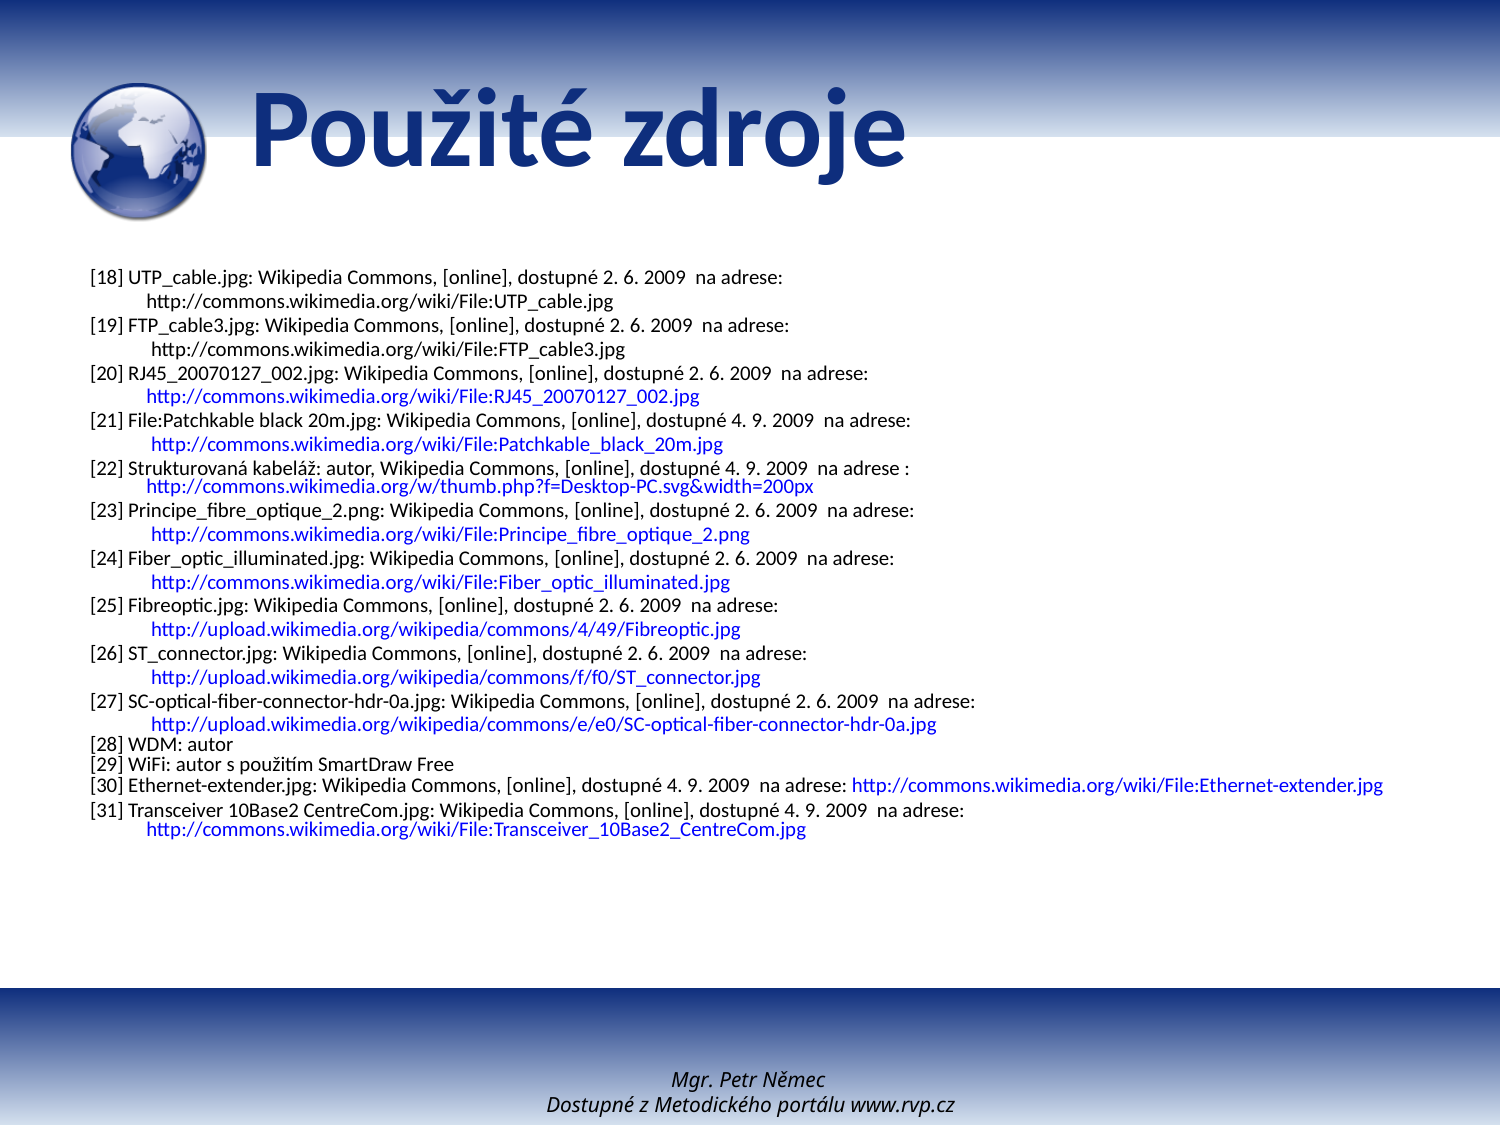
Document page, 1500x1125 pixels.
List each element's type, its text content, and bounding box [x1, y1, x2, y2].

list [18] UTP_cable.jpg: Wikipedia Commons, [online], dostupné 2. 6. 2009 na adrese: http://commons.wikimedia.org/wiki/File:UTP_cable.jpg [19] FTP_cable3.jpg: Wikipedia Commons, [online], dostupné 2. 6. 2009 na adrese: http://commons.wikimedia.org/wiki/File:FTP_cable3.jpg [20] RJ45_20070127_002.jpg: Wikipedia Commons, [online], dostupné 2. 6. 2009 na adrese: http://commons.wikimedia.org/wiki/File:RJ45_20070127_002.jpg [21] File:Patchkable black 20m.jpg: Wikipedia Commons, [online], dostupné 4. 9. 2009 na adrese: http://commons.wikimedia.org/wiki/File:Patchkable_black_20m.jpg [22] Strukturovaná kabeláž: autor, Wikipedia Commons, [online], dostupné 4. 9. 2009 na adrese : http://commons.wikimedia.org/w/thumb.php?f=Desktop-PC.svg&width=200px [23] Principe_fibre_optique_2.png: Wikipedia Commons, [online], dostupné 2. 6. 2009 na adrese: http://commons.wikimedia.org/wiki/File:Principe_fibre_optique_2.png [24] Fiber_optic_illuminated.jpg: Wikipedia Commons, [online], dostupné 2. 6. 2009 na adrese: http://commons.wikimedia.org/wiki/File:Fiber_optic_illuminated.jpg [25] Fibreoptic.jpg: Wikipedia Commons, [online], dostupné 2. 6. 2009 na adrese: http://upload.wikimedia.org/wikipedia/commons/4/49/Fibreoptic.jpg [26] ST_connector.jpg: Wikipedia Commons, [online], dostupné 2. 6. 2009 na adrese: http://upload.wikimedia.org/wikipedia/commons/f/f0/ST_connector.jpg [27] SC-optical-fiber-connector-hdr-0a.jpg: Wikipedia Commons, [online], dostupné 2. 6. 2009 na adrese: http://upload.wikimedia.org/wikipedia/commons/e/e0/SC-optical-fiber-connector-hdr-0a.jpg [28] WDM: autor [29] WiFi: autor s použitím SmartDraw Free [30] Ethernet-extender.jpg: Wikipedia Commons, [online], dostupné 4. 9. 2009 na adrese: http://commons.wikimedia.org/wiki/File:Ethernet-extender.jpg [31] Transceiver 10Base2 CentreCom.jpg: Wikipedia Commons, [online], dostupné 4. 9. 2009 na adrese: http://commons.wikimedia.org/wiki/File:Transceiver_10Base2_CentreCom.jpg [75, 262, 1426, 1123]
picture [69, 83, 207, 222]
title Použité zdroje [235, 45, 1426, 233]
